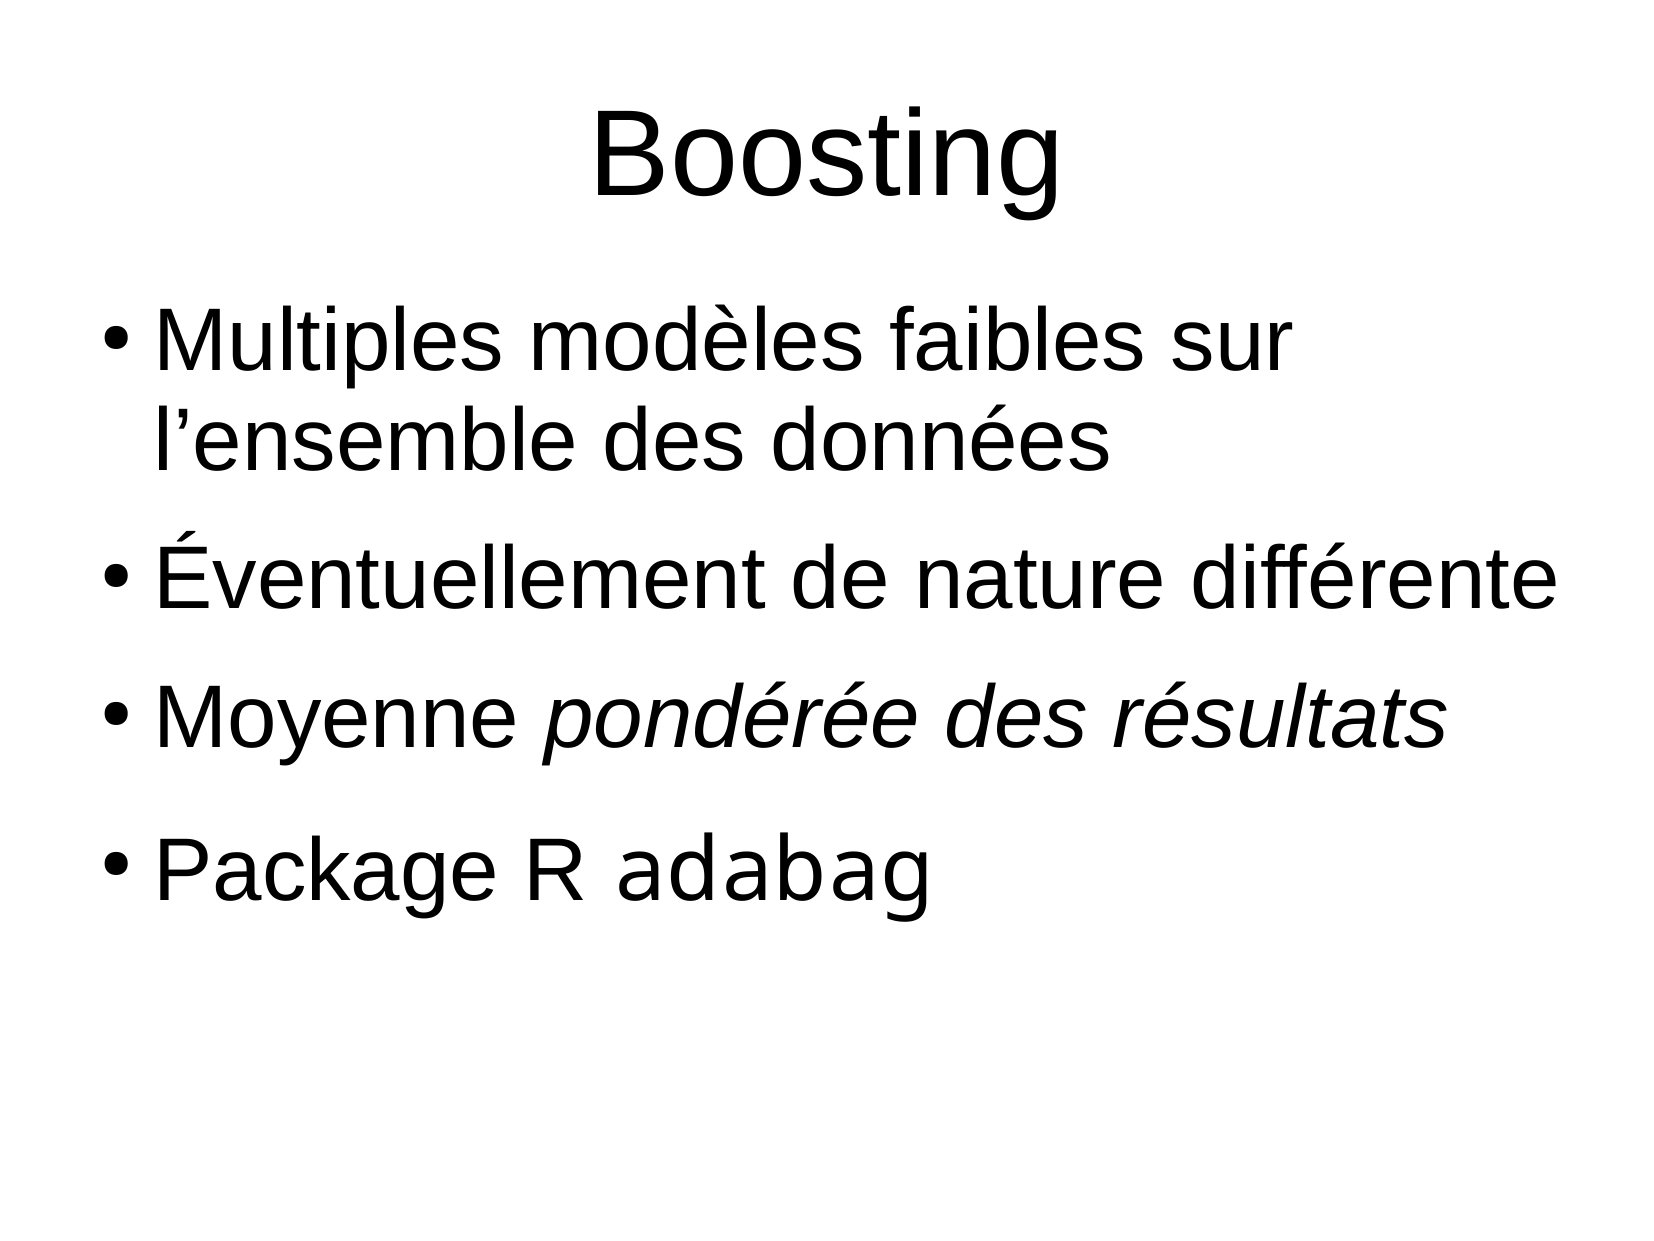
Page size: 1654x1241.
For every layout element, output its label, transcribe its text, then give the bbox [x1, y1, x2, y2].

title Boosting [82, 49, 1571, 257]
list Multiples modèles faibles sur l’ensemble des données Éventuellement de nature différente Moyenne pondérée des résultats Package R adabag [82, 290, 1571, 1010]
